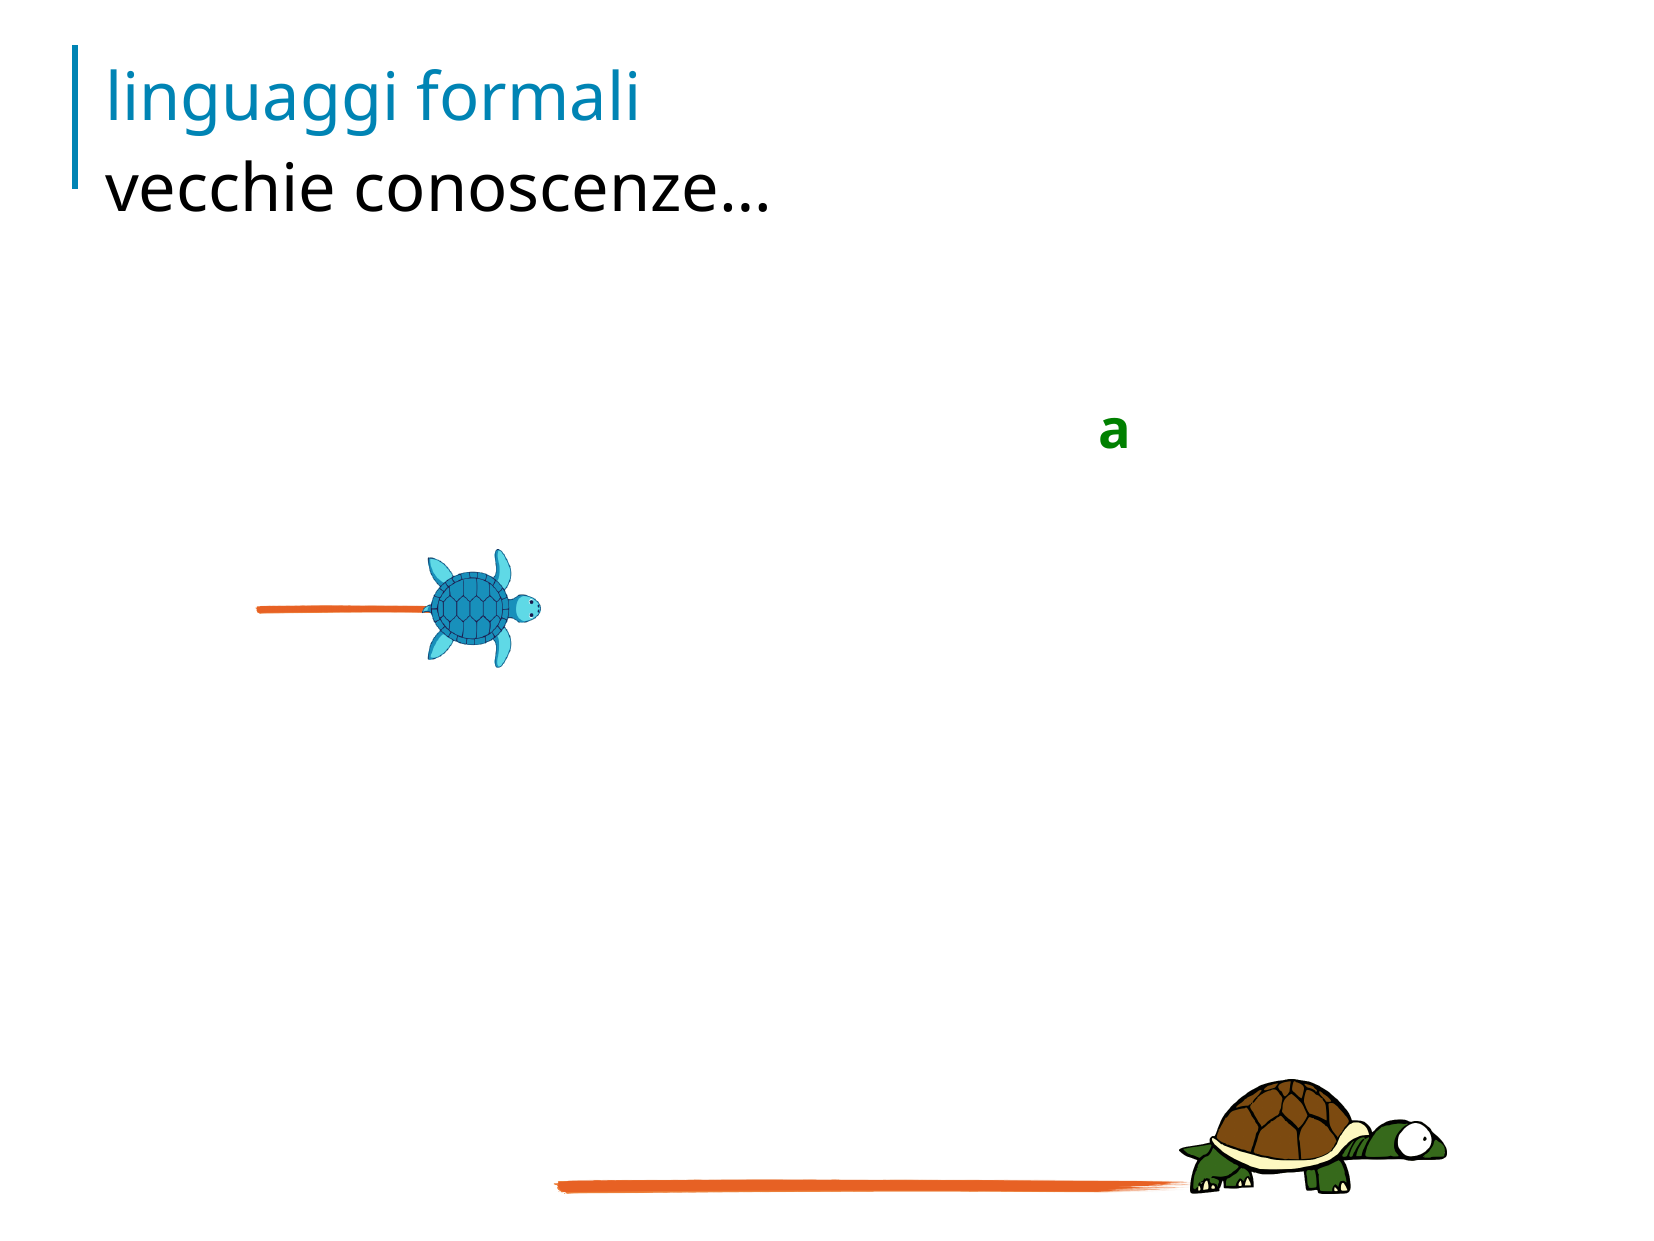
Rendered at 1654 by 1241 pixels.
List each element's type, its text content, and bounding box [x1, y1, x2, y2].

picture [553, 1079, 1447, 1194]
title linguaggi formali vecchie conoscenze… [105, 49, 1571, 200]
picture [255, 549, 541, 668]
text_box a [1083, 383, 1160, 472]
